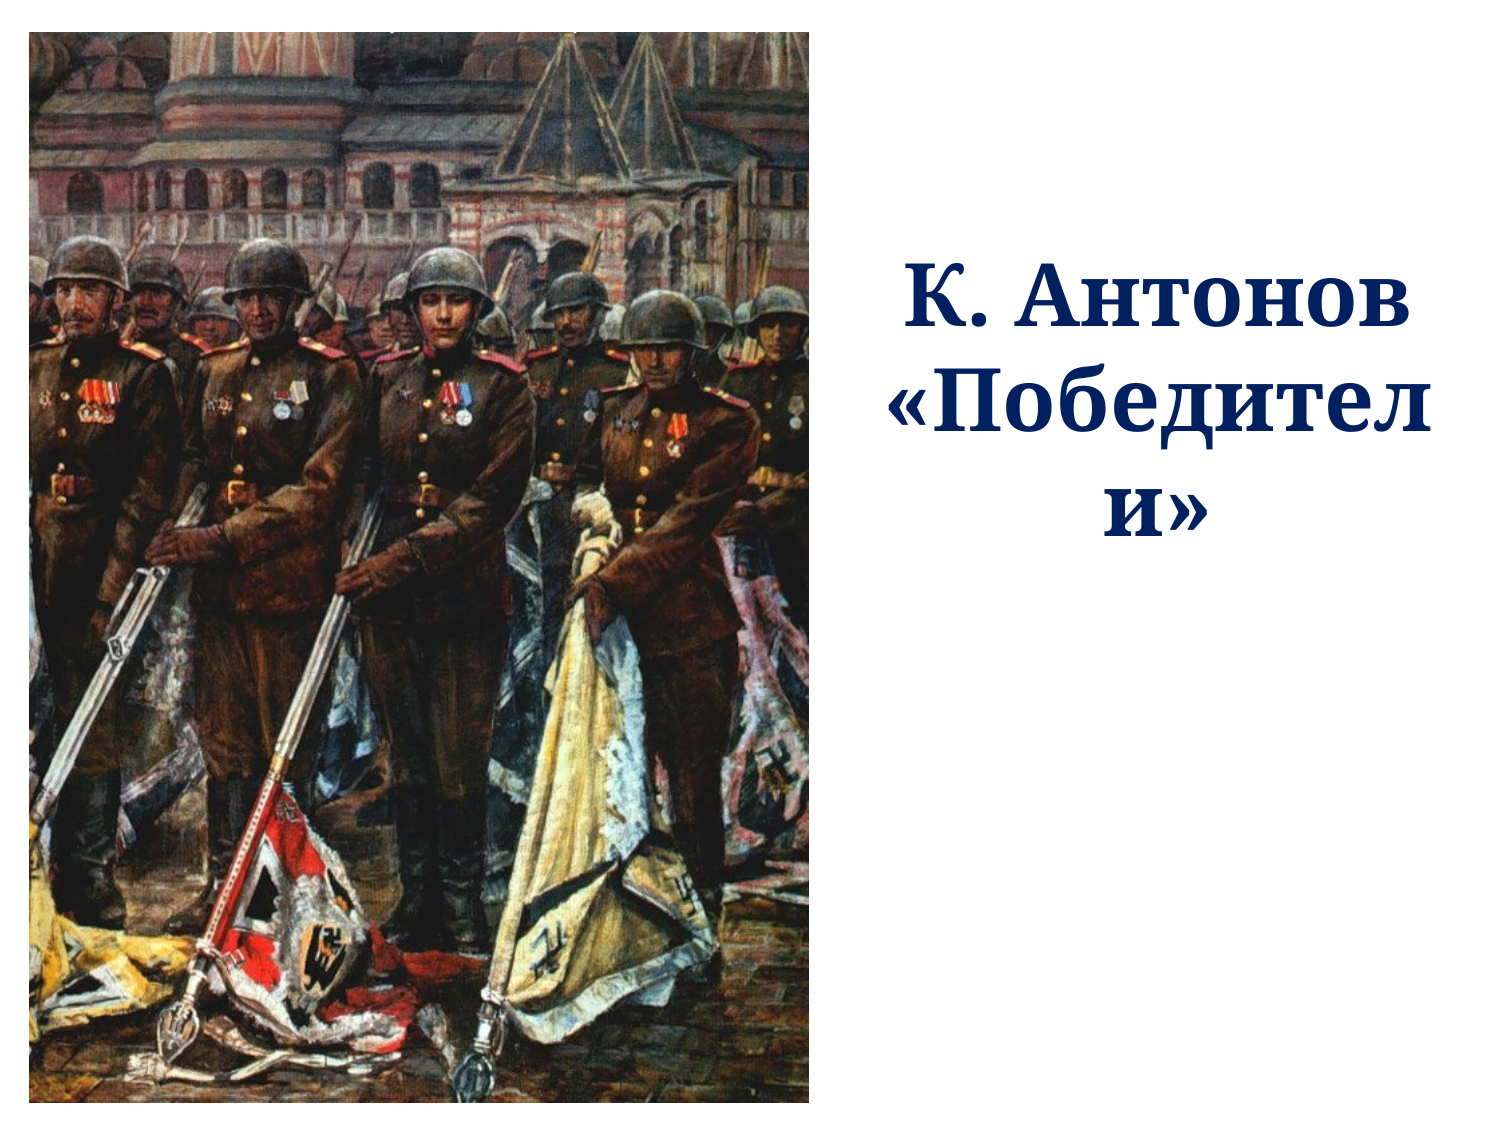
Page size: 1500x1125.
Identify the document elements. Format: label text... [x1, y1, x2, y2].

title К. Антонов «Победители» [868, 231, 1449, 420]
picture [29, 32, 809, 1103]
